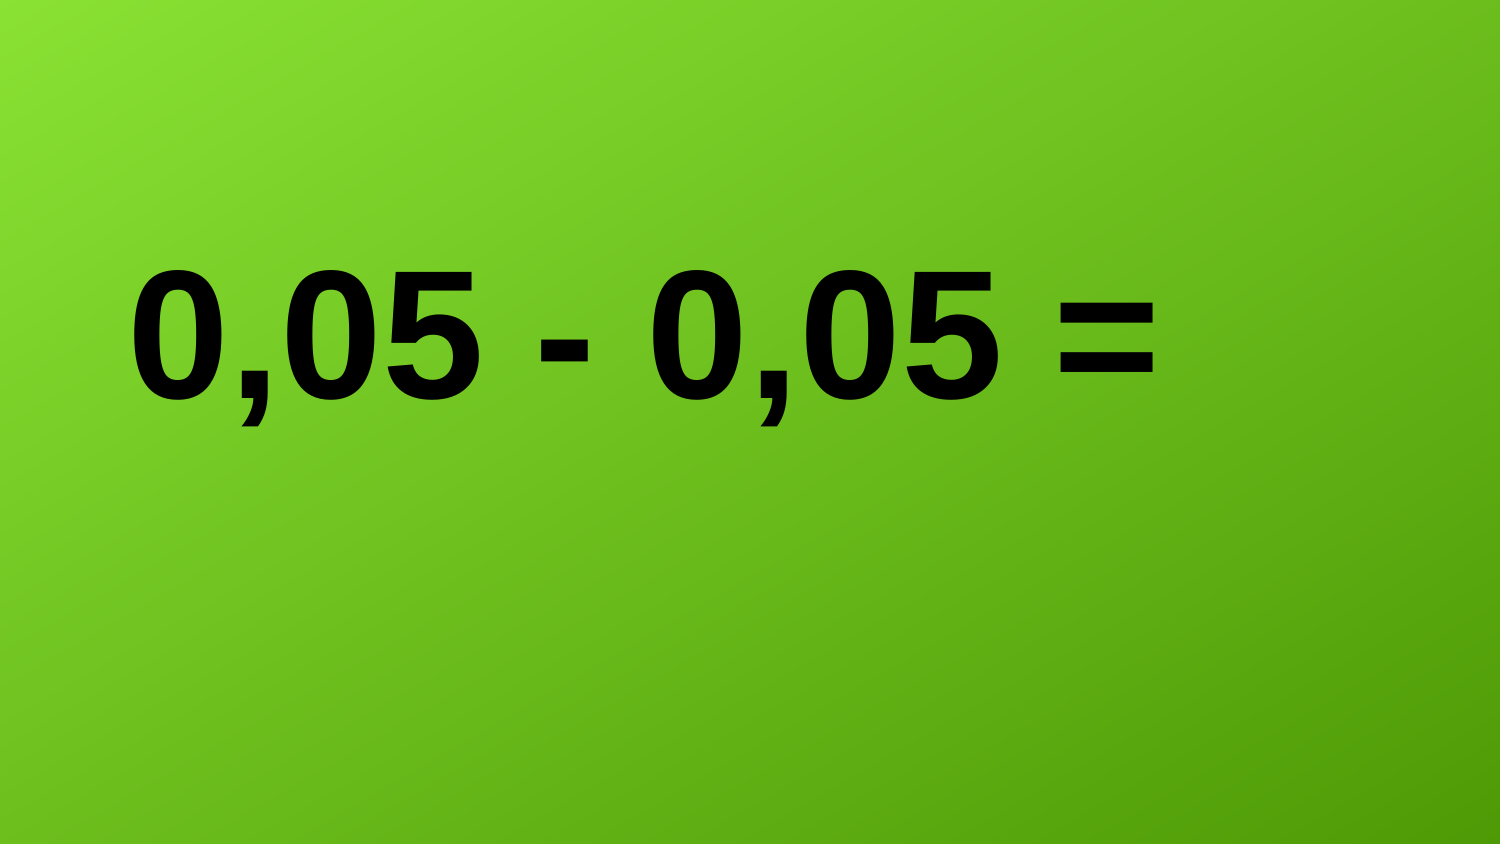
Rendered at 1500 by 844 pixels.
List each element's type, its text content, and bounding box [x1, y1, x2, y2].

title 0,05 - 0,05 = [112, 259, 1388, 450]
